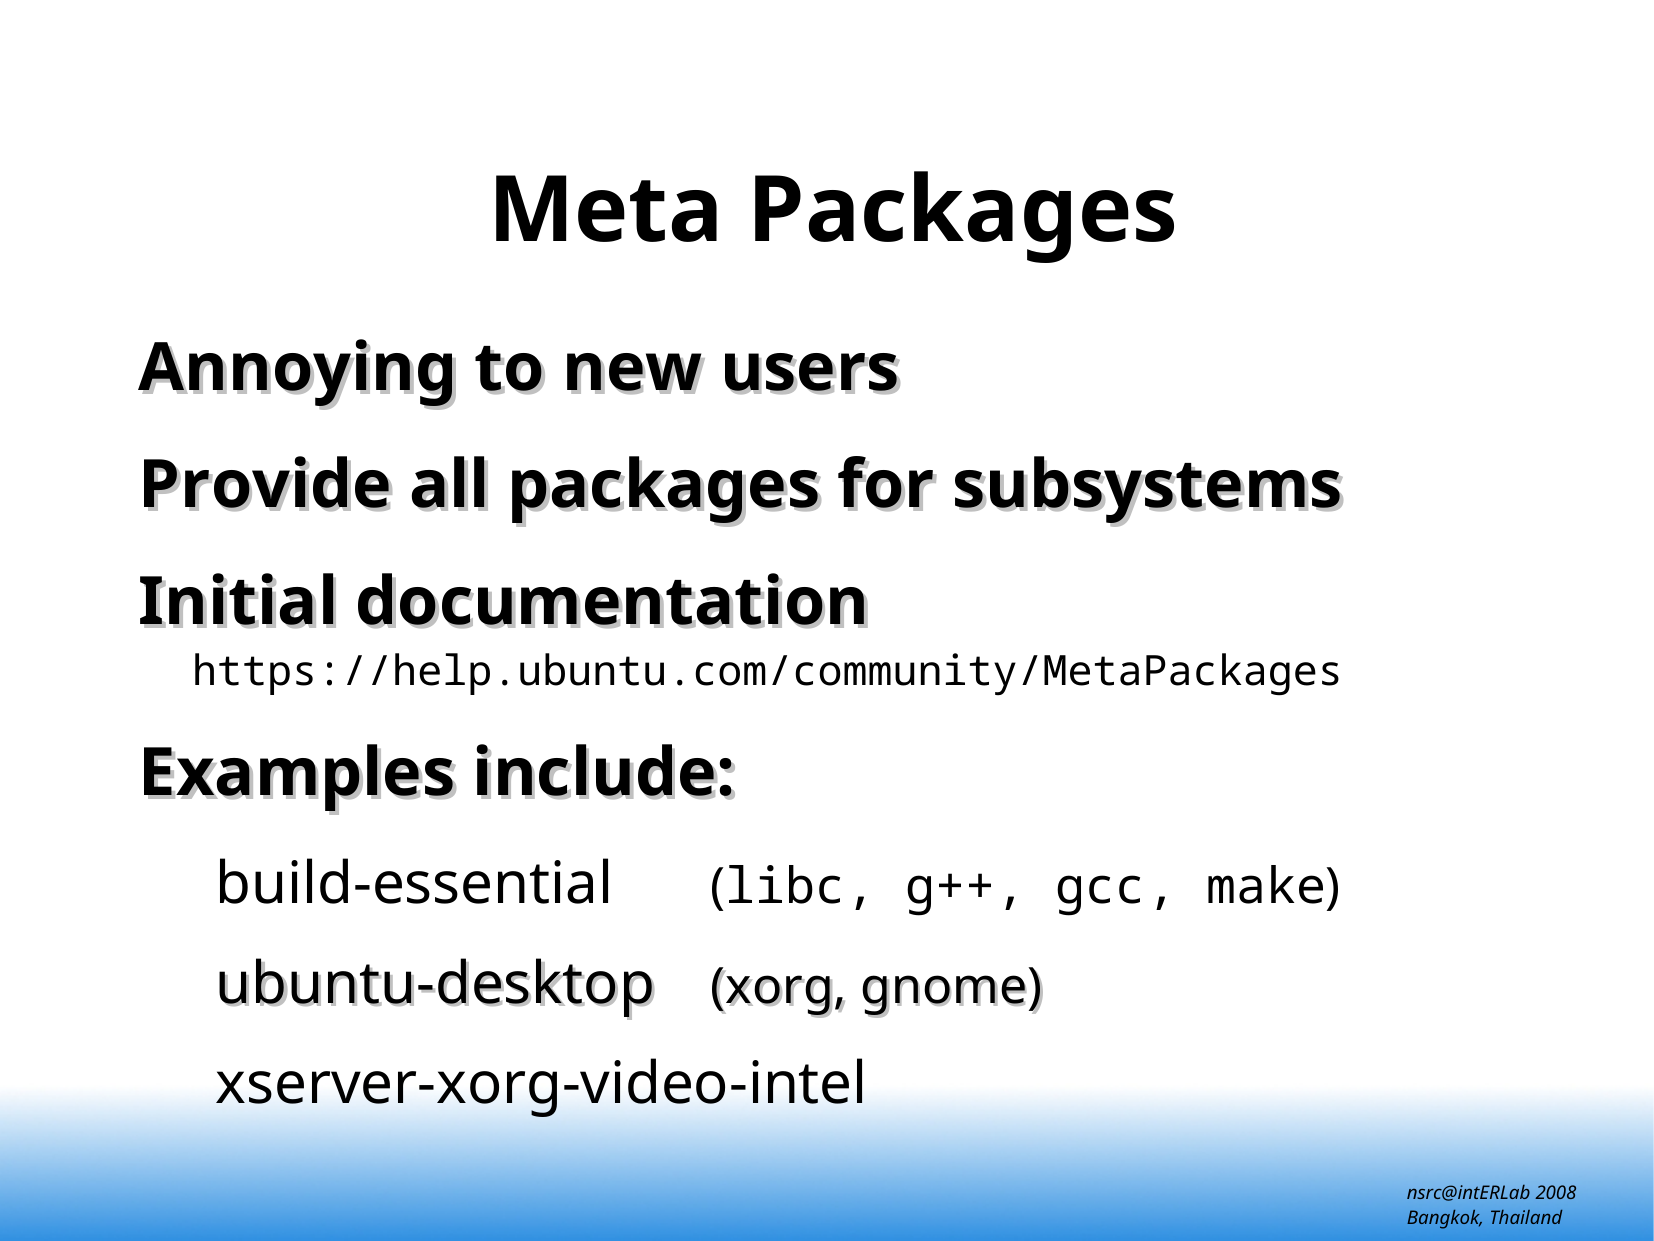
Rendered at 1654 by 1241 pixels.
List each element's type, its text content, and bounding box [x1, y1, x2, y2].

picture [0, 1083, 1654, 1241]
title Meta Packages [109, 102, 1558, 310]
list Annoying to new users Provide all packages for subsystems Initial documentation https://help.ubuntu.com/community/MetaPackages Examples include: build-essential (libc, g++, gcc, make) ubuntu-desktop (xorg, gnome) xserver-xorg-video-intel [121, 321, 1589, 1104]
